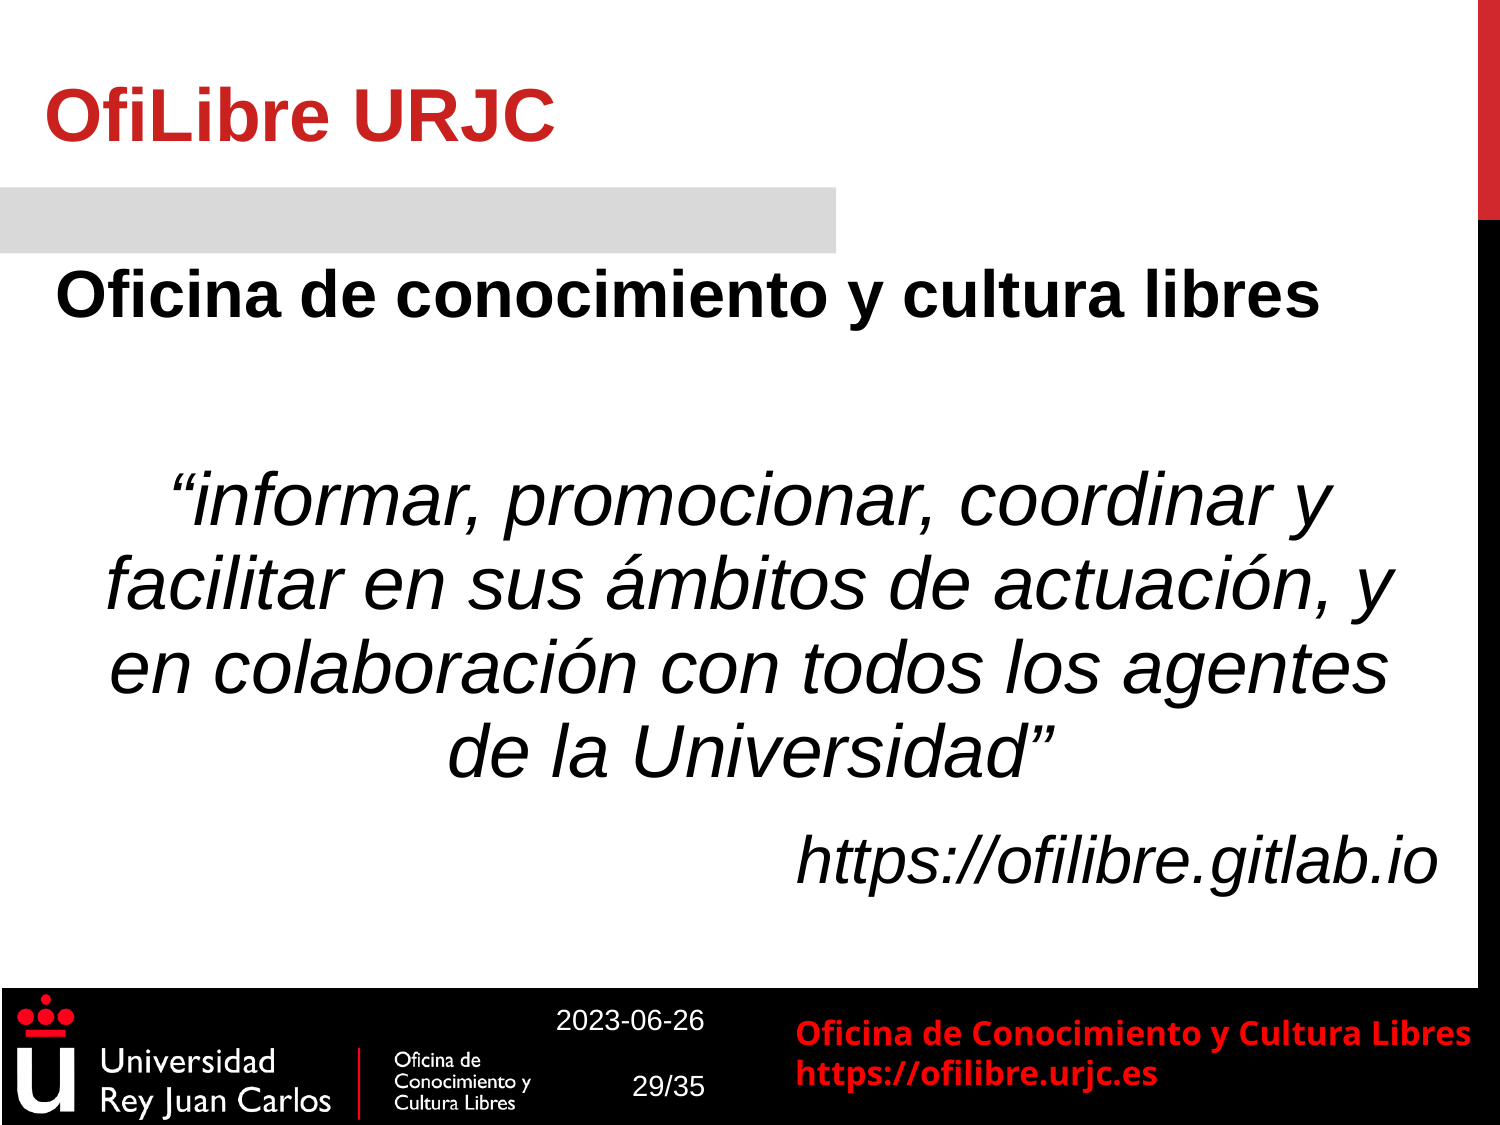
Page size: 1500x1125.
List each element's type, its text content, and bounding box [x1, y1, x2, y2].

text_box OfiLibre URJC [30, 66, 1036, 249]
picture [17, 994, 531, 1120]
text_box Oficina de conocimiento y cultura libres [40, 249, 1366, 346]
title [75, 7, 1425, 196]
text_box “informar, promocionar, coordinar y facilitar en sus ámbitos de actuación, y en colaboración con todos los agentes de la Universidad” https://ofilibre.gitlab.io [45, 450, 1456, 906]
